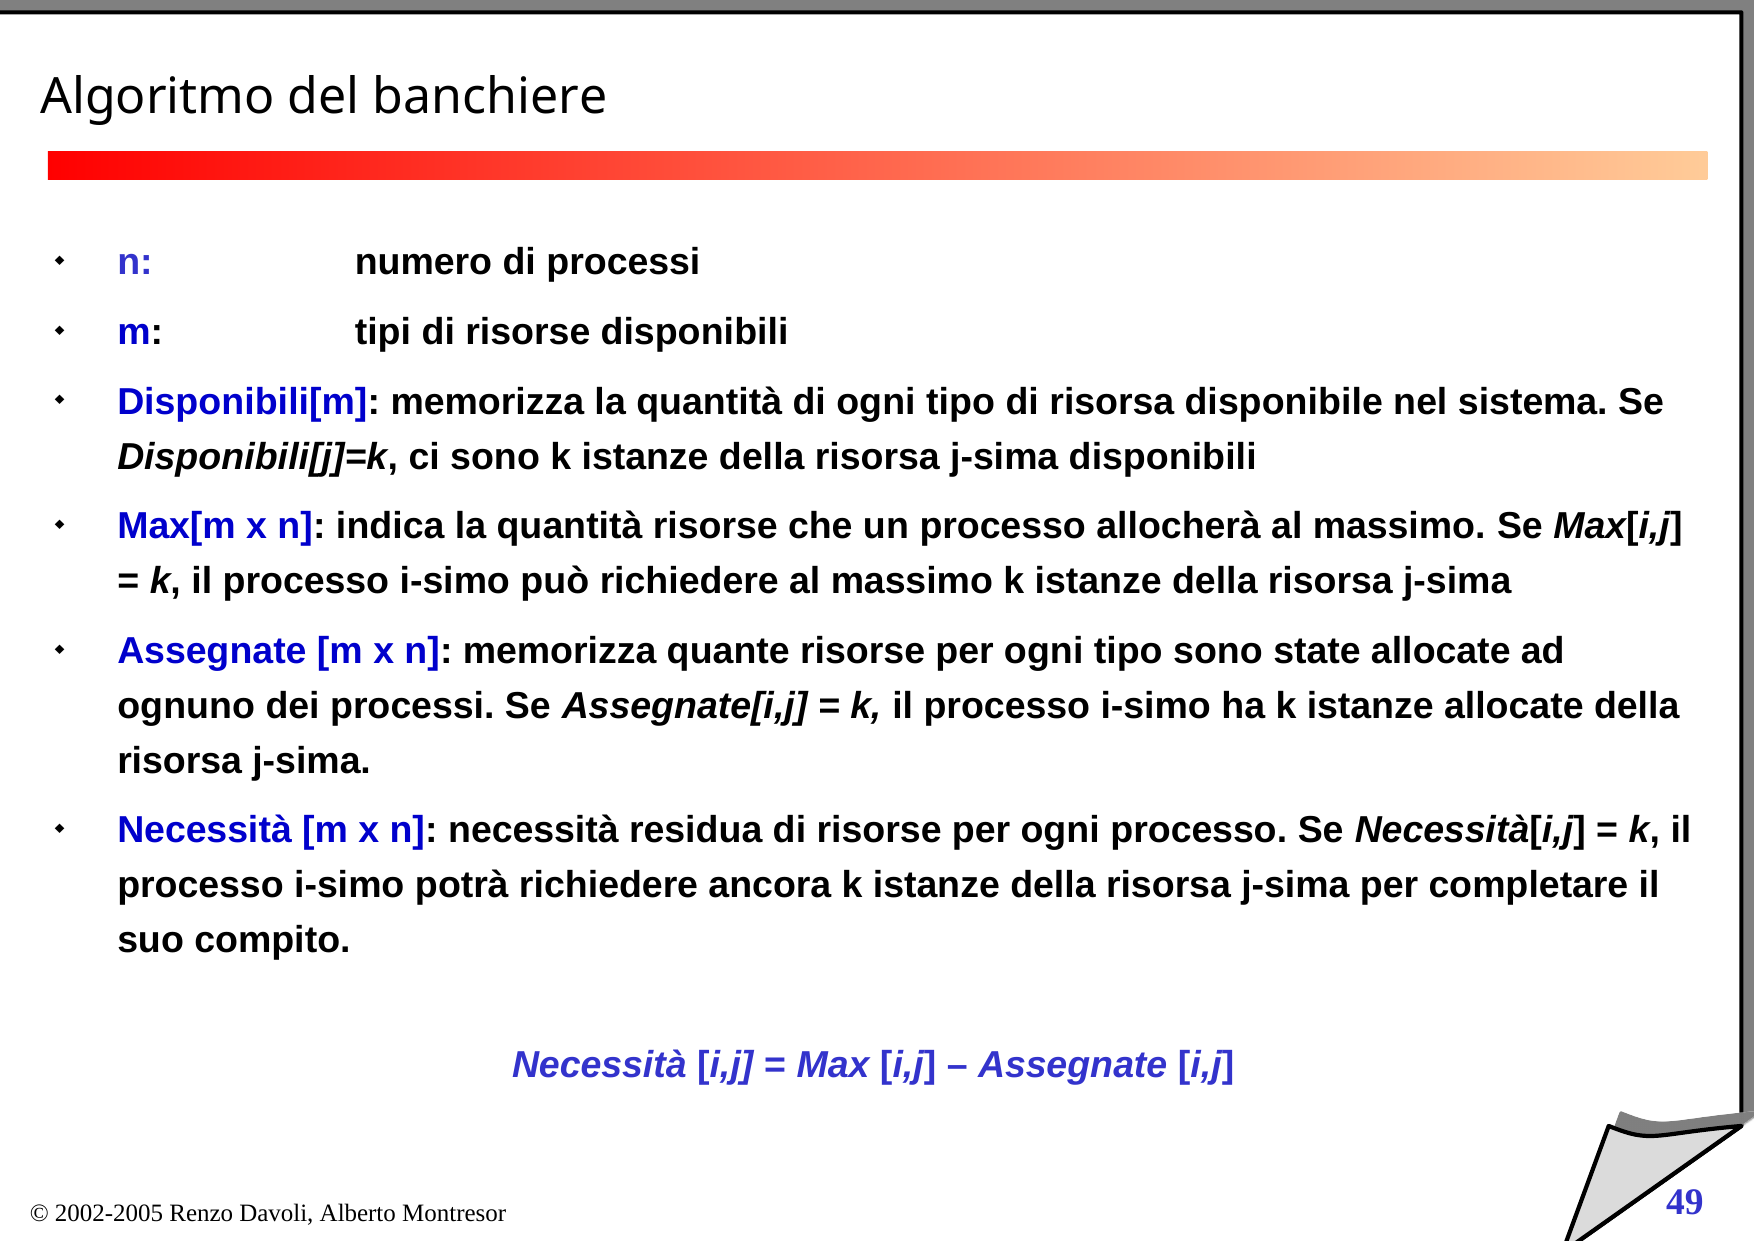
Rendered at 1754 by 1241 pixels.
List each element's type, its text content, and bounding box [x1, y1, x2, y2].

list n: numero di processi m: tipi di risorse disponibili Disponibili[m]: memorizza la quantità di ogni tipo di risorsa disponibile nel sistema. Se Disponibili[j]=k, ci sono k istanze della risorsa j-sima disponibili Max[m x n]: indica la quantità risorse che un processo allocherà al massimo. Se Max[i,j] = k, il processo i-simo può richiedere al massimo k istanze della risorsa j-sima Assegnate [m x n]: memorizza quante risorse per ogni tipo sono state allocate ad ognuno dei processi. Se Assegnate[i,j] = k, il processo i-simo ha k istanze allocate della risorsa j-sima. Necessità [m x n]: necessità residua di risorse per ogni processo. Se Necessità[i,j] = k, il processo i-simo potrà richiedere ancora k istanze della risorsa j-sima per completare il suo compito. Necessità [i,j] = Max [i,j] – Assegnate [i,j] [54, 227, 1692, 1086]
text_box q [750, 152, 754, 179]
title Algoritmo del banchiere [40, 49, 1714, 144]
